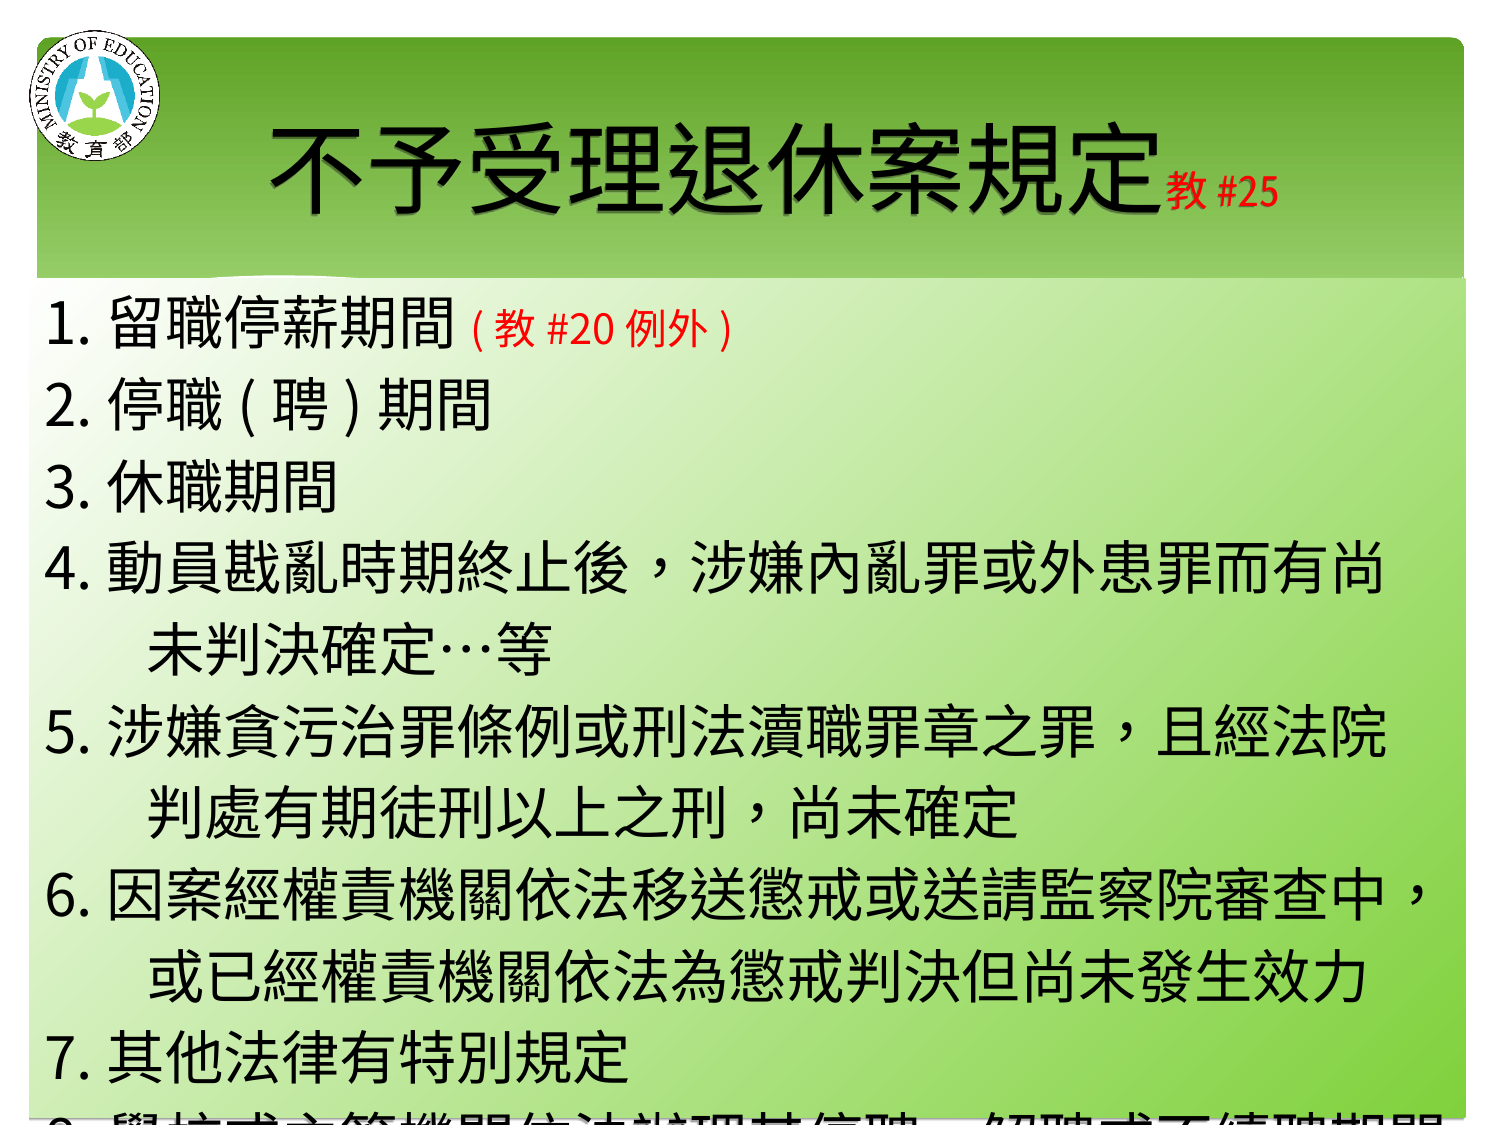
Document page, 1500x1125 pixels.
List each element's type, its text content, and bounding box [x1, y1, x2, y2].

list 1.留職停薪期間(教#20例外) 2.停職(聘)期間 3.休職期間 4.動員戡亂時期終止後，涉嫌內亂罪或外患罪而有尚 未判決確定…等 5.涉嫌貪污治罪條例或刑法瀆職罪章之罪，且經法院 判處有期徒刑以上之刑，尚未確定 6.因案經權責機關依法移送懲戒或送請監察院審查中， 或已經權責機關依法為懲戒判決但尚未發生效力 7.其他法律有特別規定 8.學校或主管機關依法辦理其停聘、解聘或不續聘期間 [29, 278, 1466, 1118]
picture [29, 30, 160, 161]
title 不予受理退休案規定教#25 [135, 78, 1411, 256]
